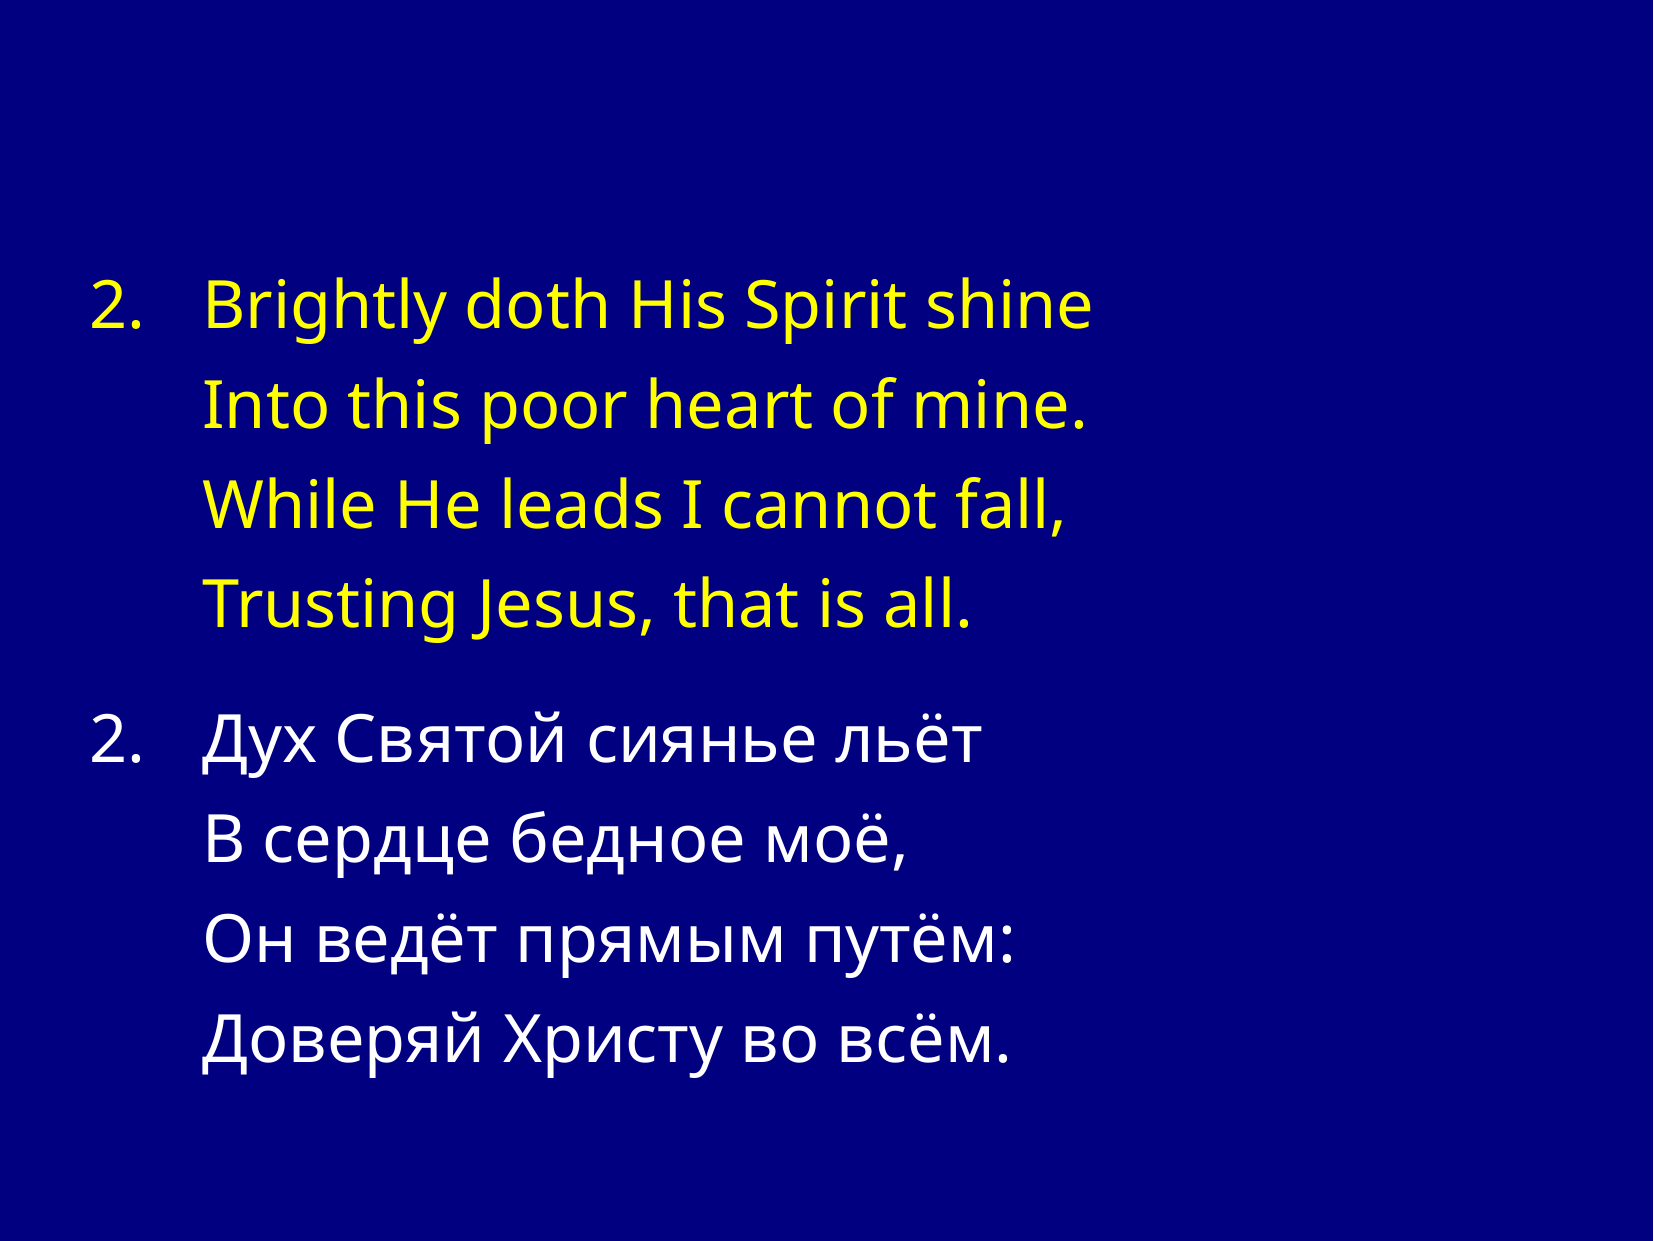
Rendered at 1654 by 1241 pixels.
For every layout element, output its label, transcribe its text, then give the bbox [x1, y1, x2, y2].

text_box 2. Дух Святой сиянье льёт В сердце бедное моё, Он ведёт прямым путём: Доверяй Христу во всём. [75, 675, 1576, 1163]
text_box 2. Brightly doth His Spirit shine Into this poor heart of mine. While He leads I cannot fall, Trusting Jesus, that is all. [75, 150, 1576, 638]
